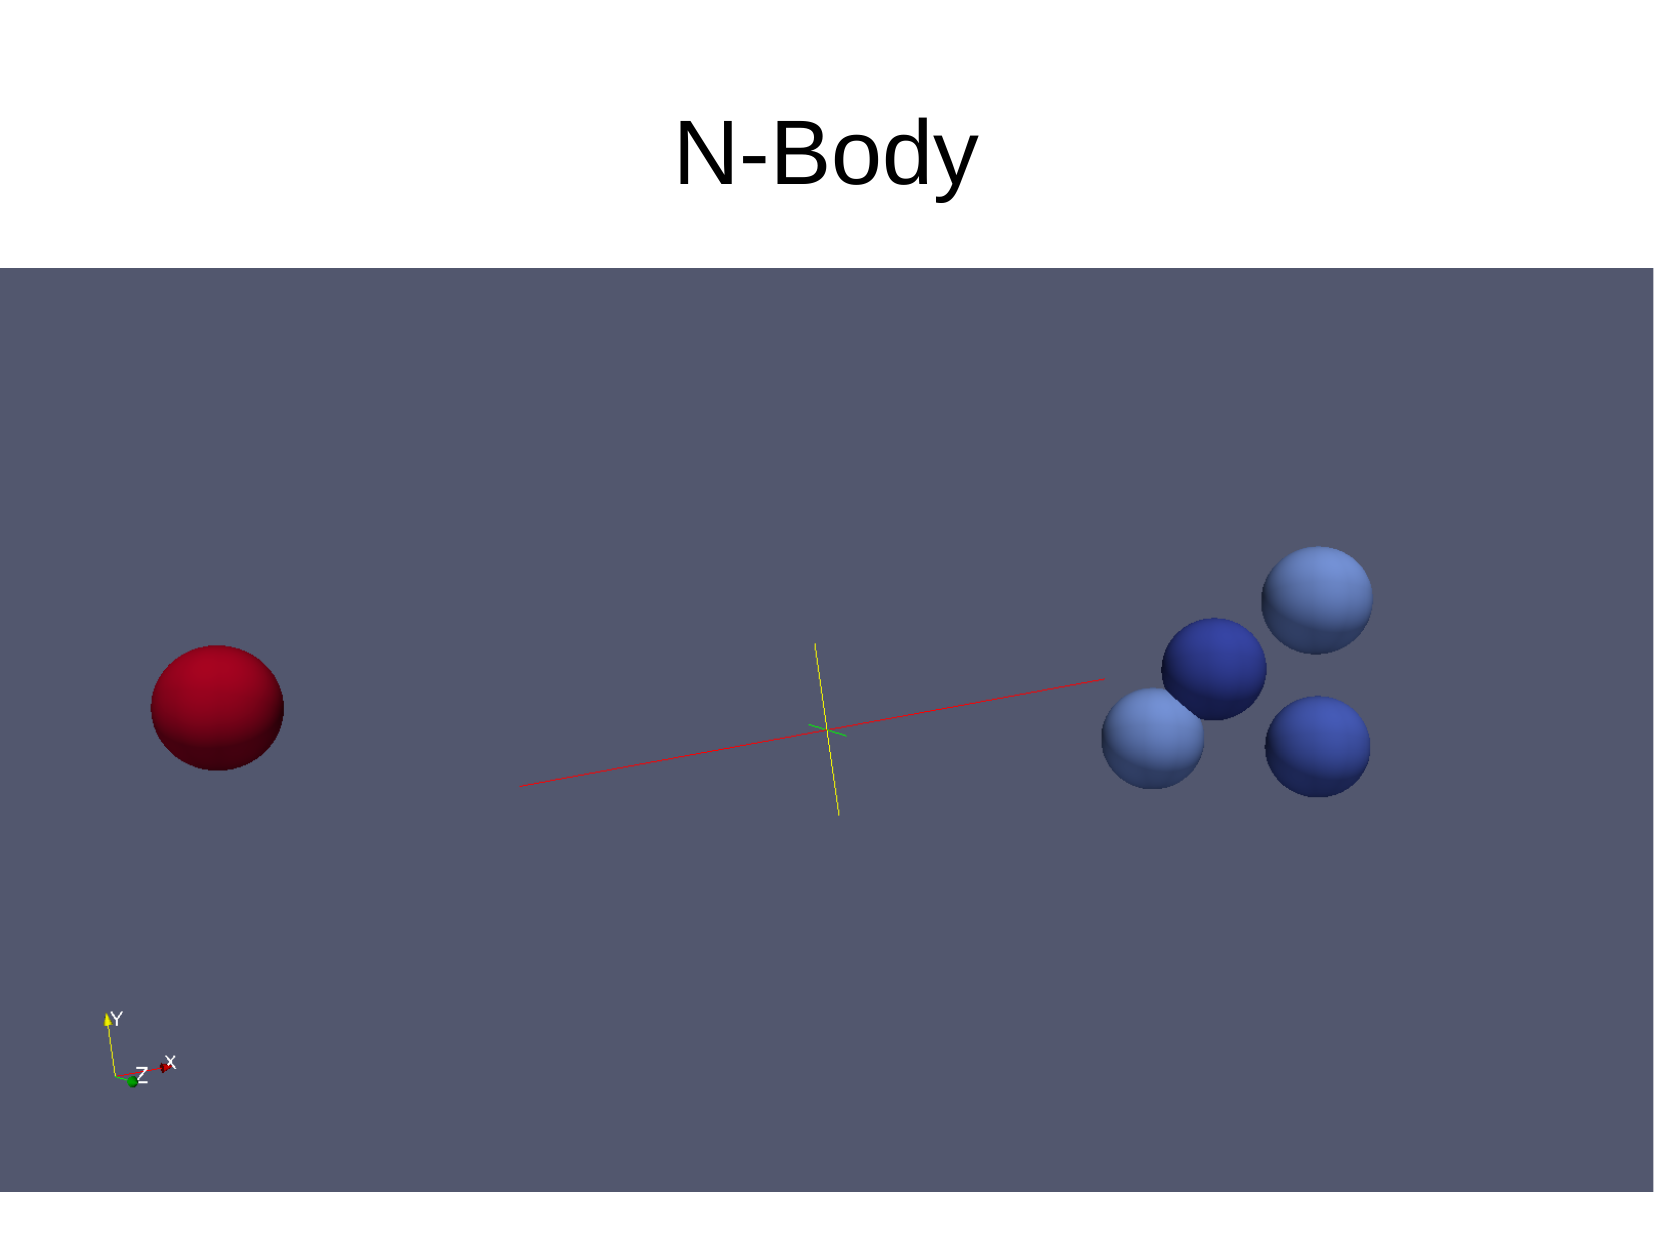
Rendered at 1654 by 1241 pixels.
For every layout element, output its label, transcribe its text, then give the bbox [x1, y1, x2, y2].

picture [0, 268, 1654, 1192]
title N-Body [82, 49, 1571, 257]
